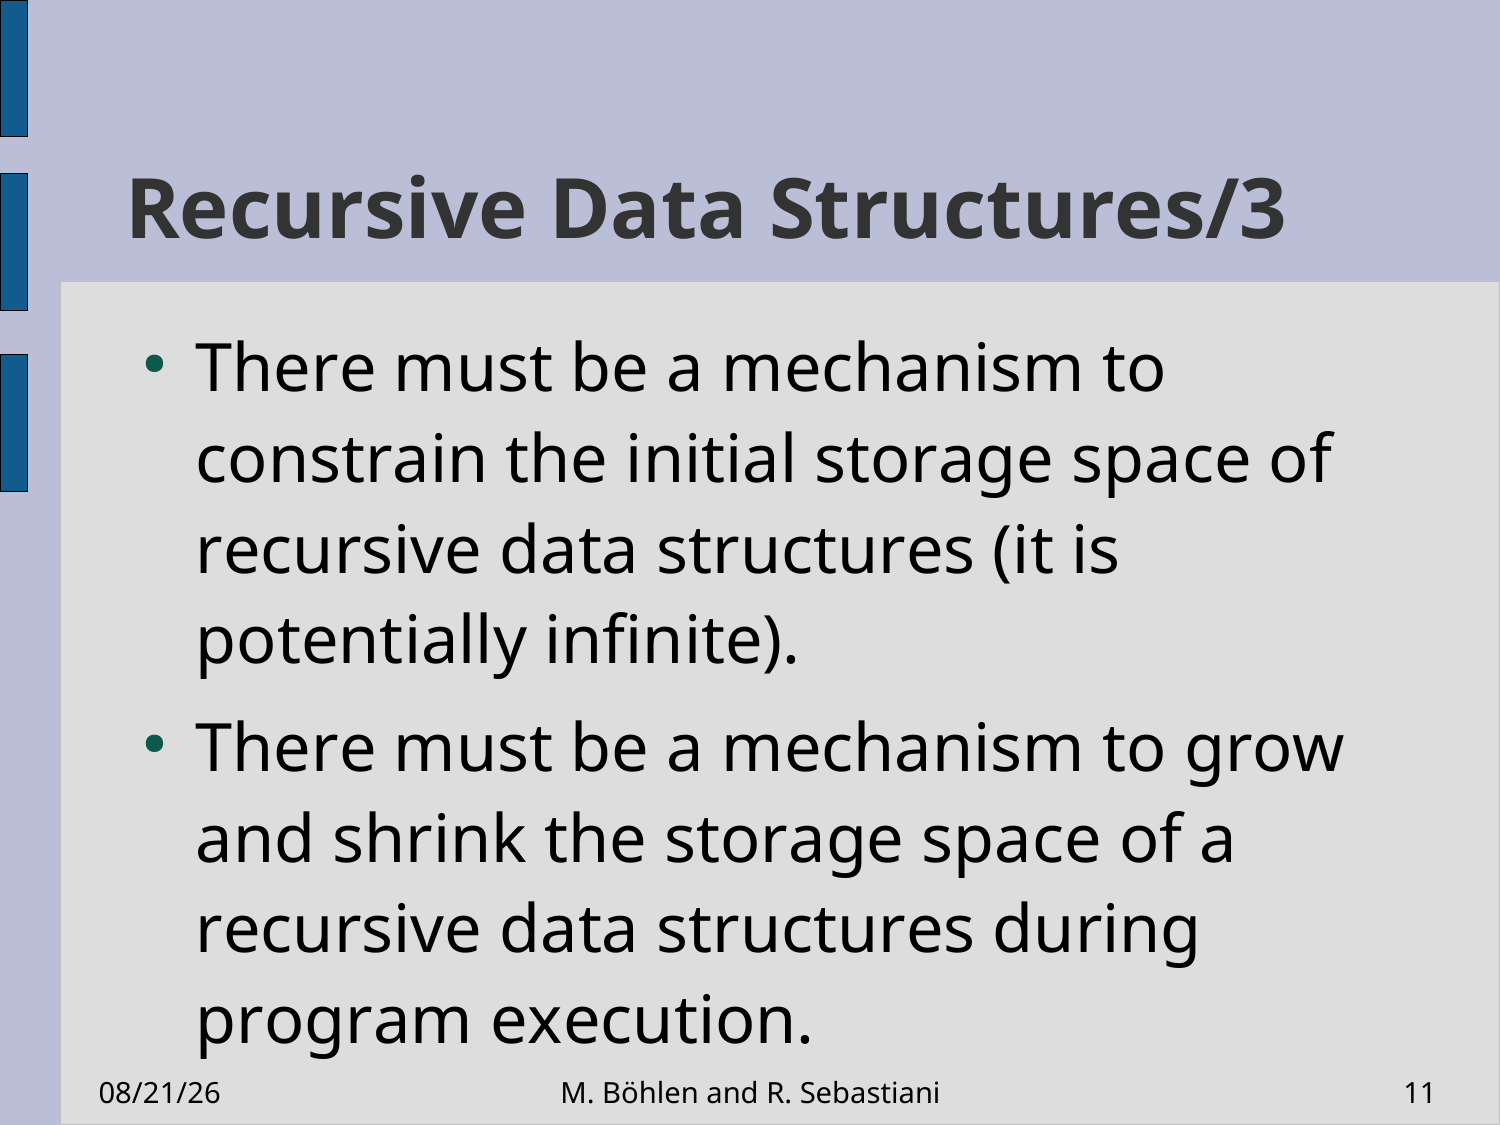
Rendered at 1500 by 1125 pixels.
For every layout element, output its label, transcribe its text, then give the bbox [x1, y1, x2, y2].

list There must be a mechanism to constrain the initial storage space of recursive data structures (it is potentially infinite). There must be a mechanism to grow and shrink the storage space of a recursive data structures during program execution. [110, 312, 1392, 1086]
title Recursive Data Structures/3 [110, 67, 1392, 271]
